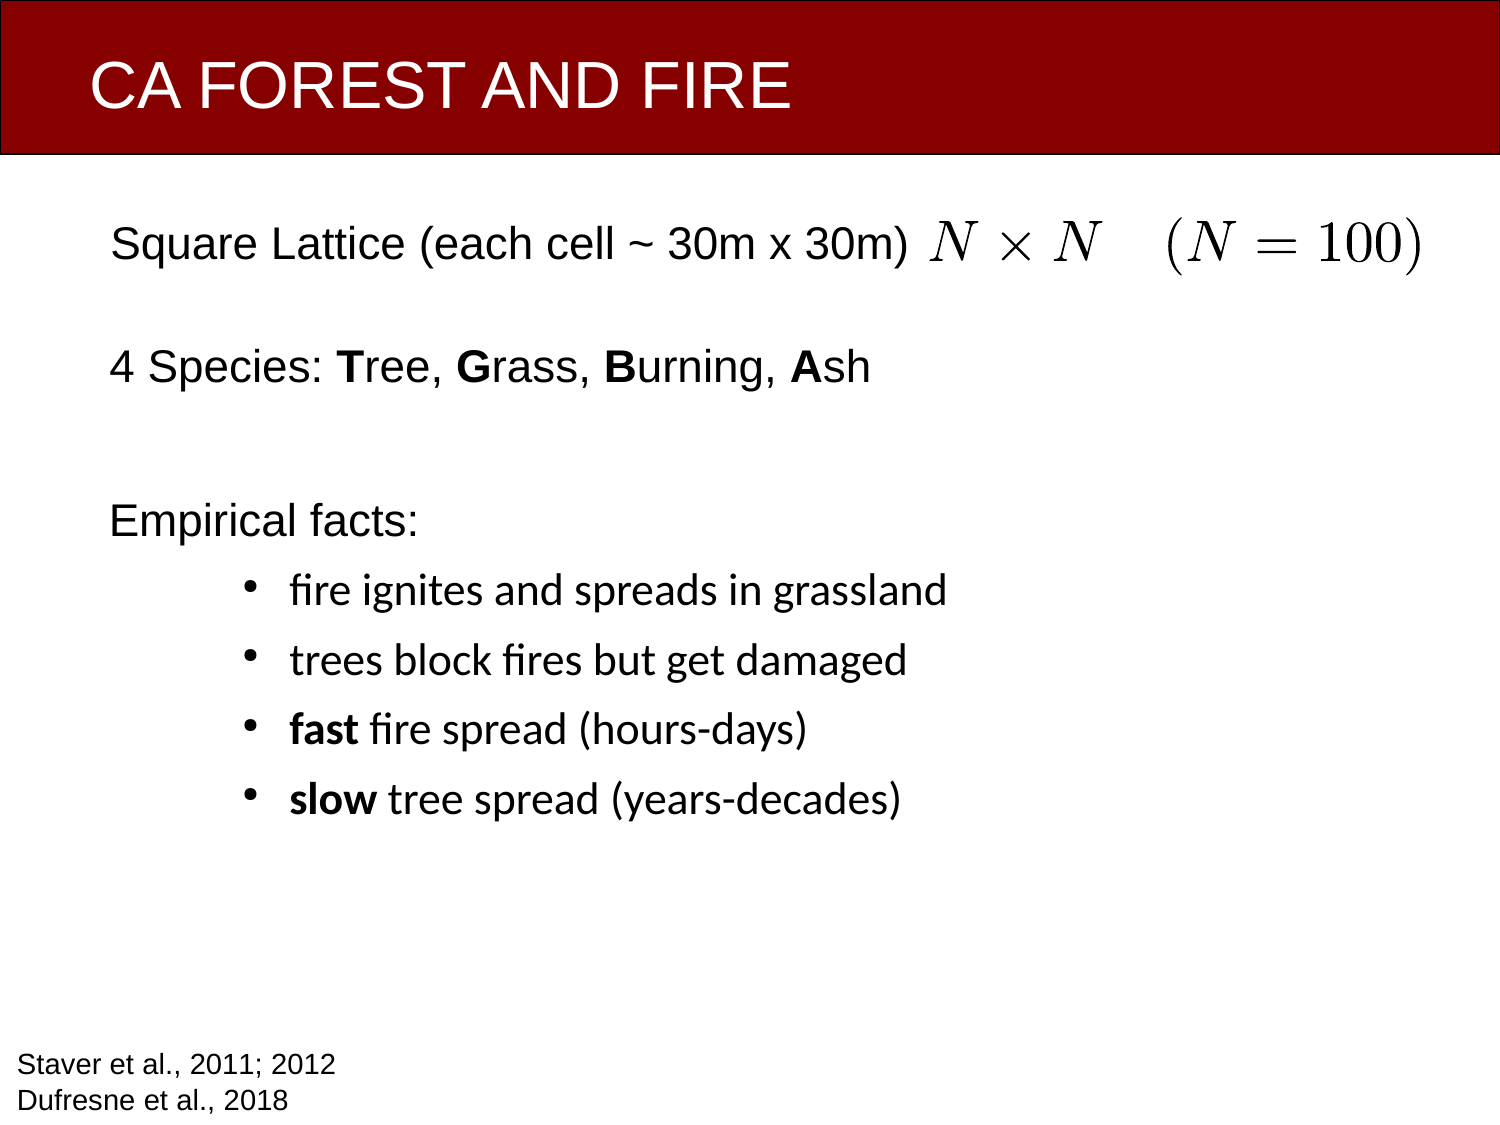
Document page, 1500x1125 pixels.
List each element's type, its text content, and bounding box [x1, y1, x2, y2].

text_box Square Lattice (each cell ~ 30m x 30m) [95, 206, 925, 277]
text_box [929, 217, 1420, 276]
list Empirical facts: fire ignites and spreads in grassland trees block fires but get damaged fast fire spread (hours-days) slow tree spread (years-decades) [77, 268, 1428, 885]
text_box 4 Species: Tree, Grass, Burning, Ash [94, 328, 1419, 564]
text_box [0, 0, 1500, 154]
text_box Staver et al., 2011; 2012 Dufresne et al., 2018 [2, 1038, 442, 1125]
title CA FOREST AND FIRE [74, 3, 1425, 160]
